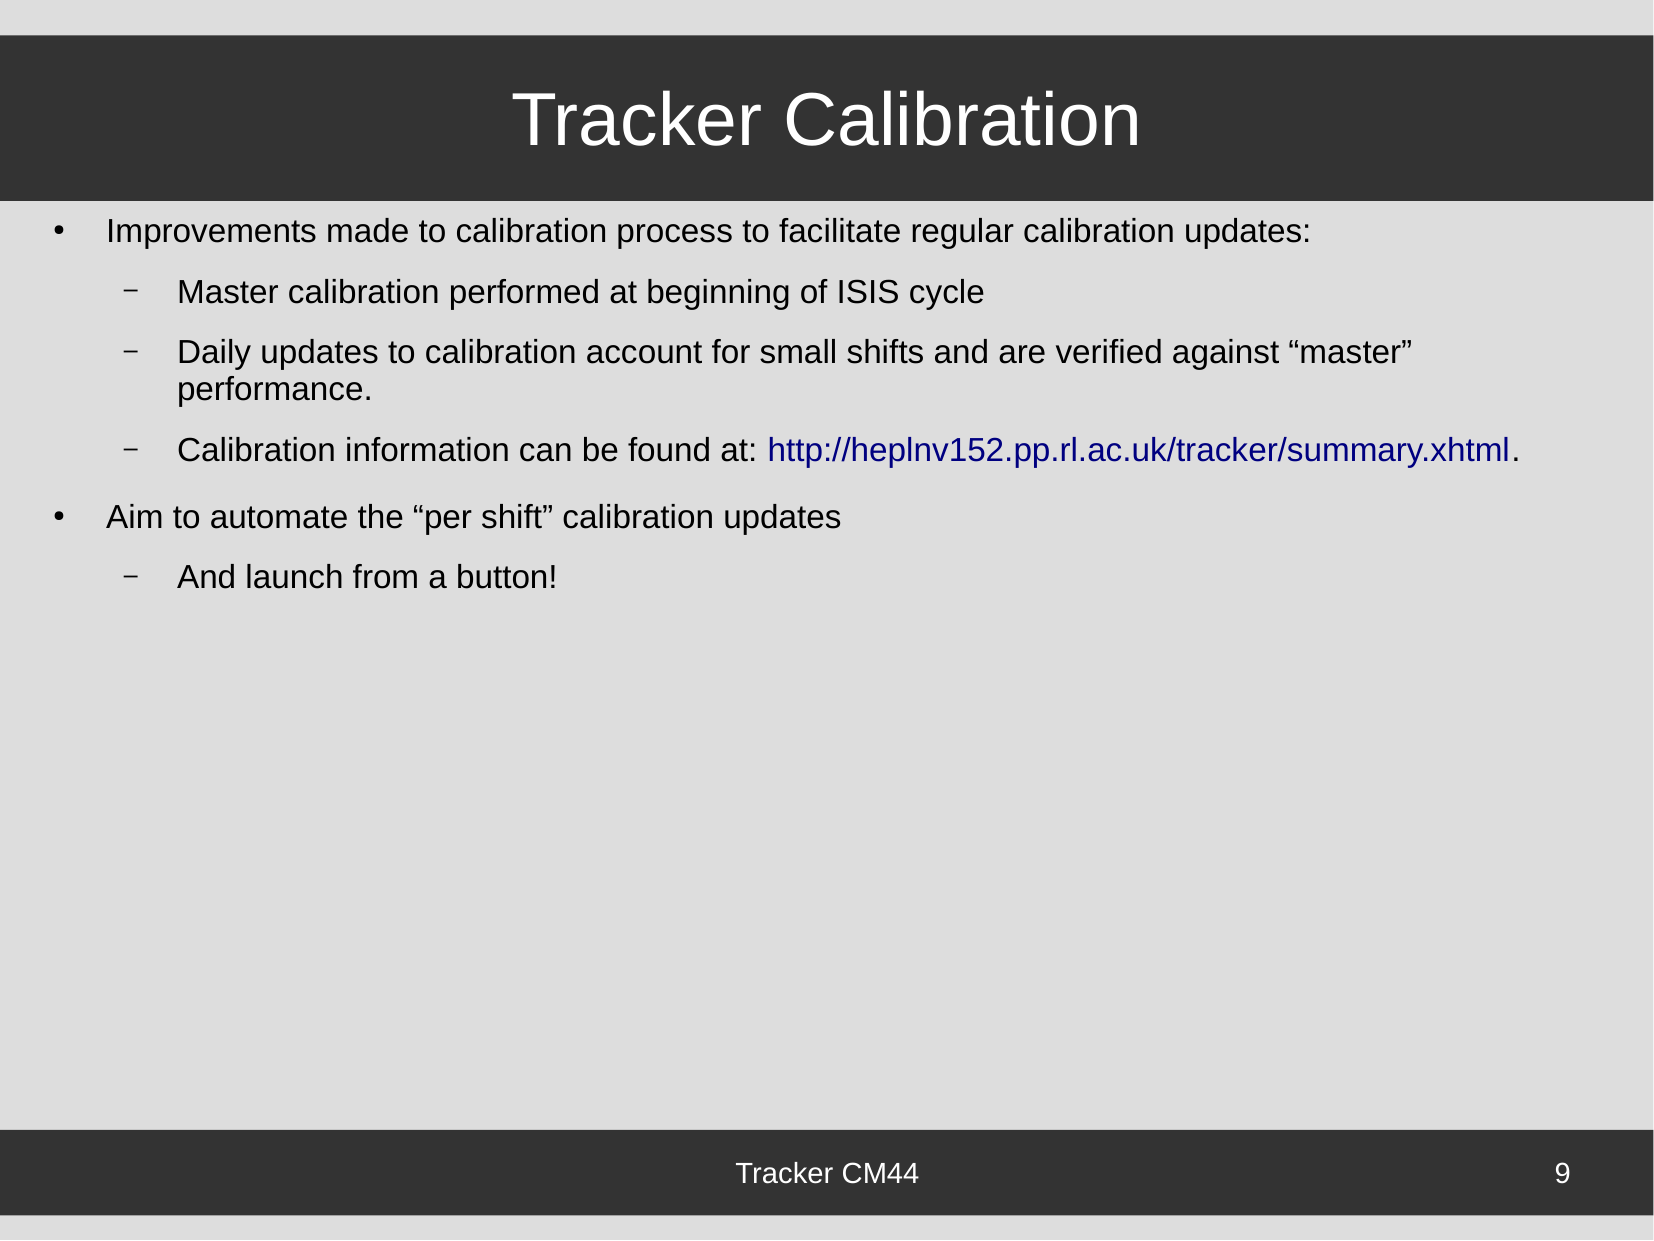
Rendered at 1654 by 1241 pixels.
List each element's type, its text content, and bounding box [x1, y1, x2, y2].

list Improvements made to calibration process to facilitate regular calibration updates: Master calibration performed at beginning of ISIS cycle Daily updates to calibration account for small shifts and are verified against “master” performance. Calibration information can be found at: http://heplnv152.pp.rl.ac.uk/tracker/summary.xhtml. Aim to automate the “per shift” calibration updates And launch from a button! [35, 212, 1595, 1130]
title Tracker Calibration [82, 49, 1571, 189]
